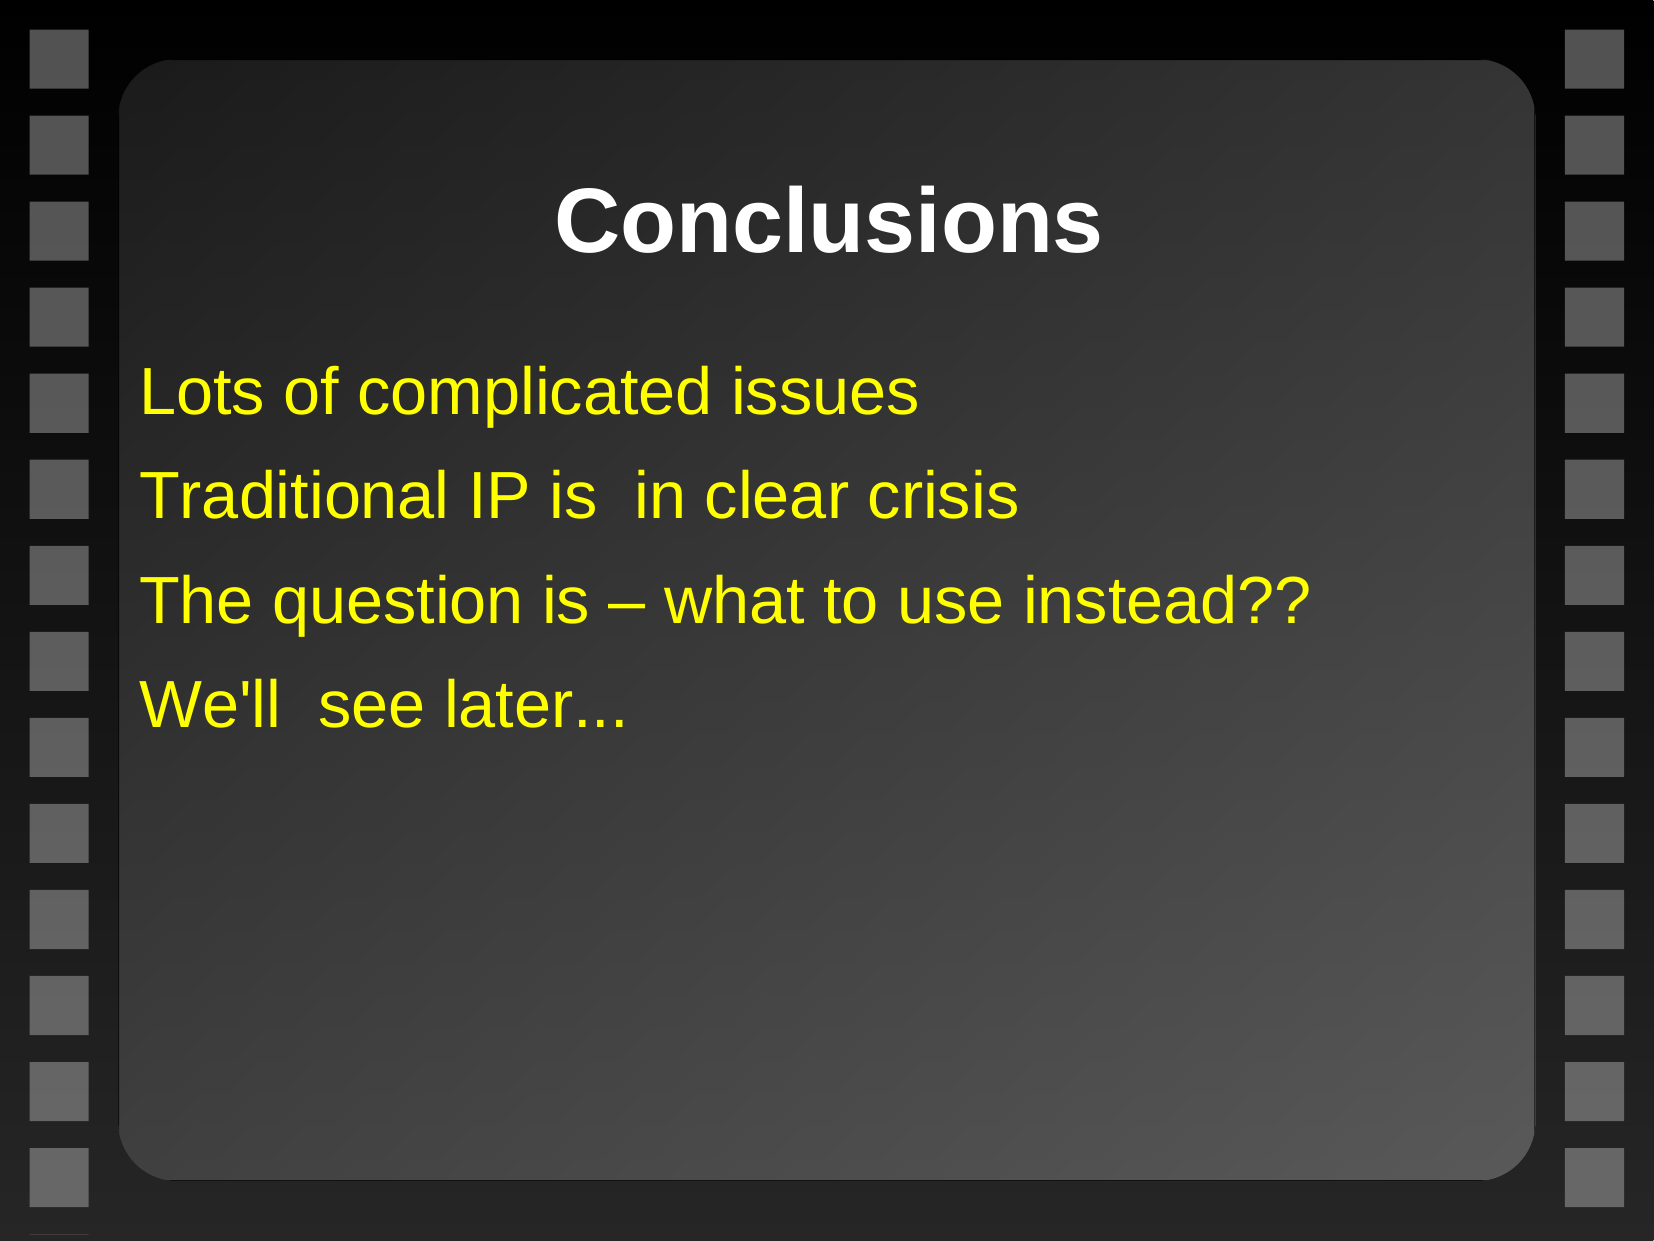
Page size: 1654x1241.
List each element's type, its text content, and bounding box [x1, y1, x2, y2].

list Lots of complicated issues Traditional IP is in clear crisis The question is – what to use instead?? We'll see later... [121, 354, 1534, 1127]
title Conclusions [123, 117, 1536, 325]
